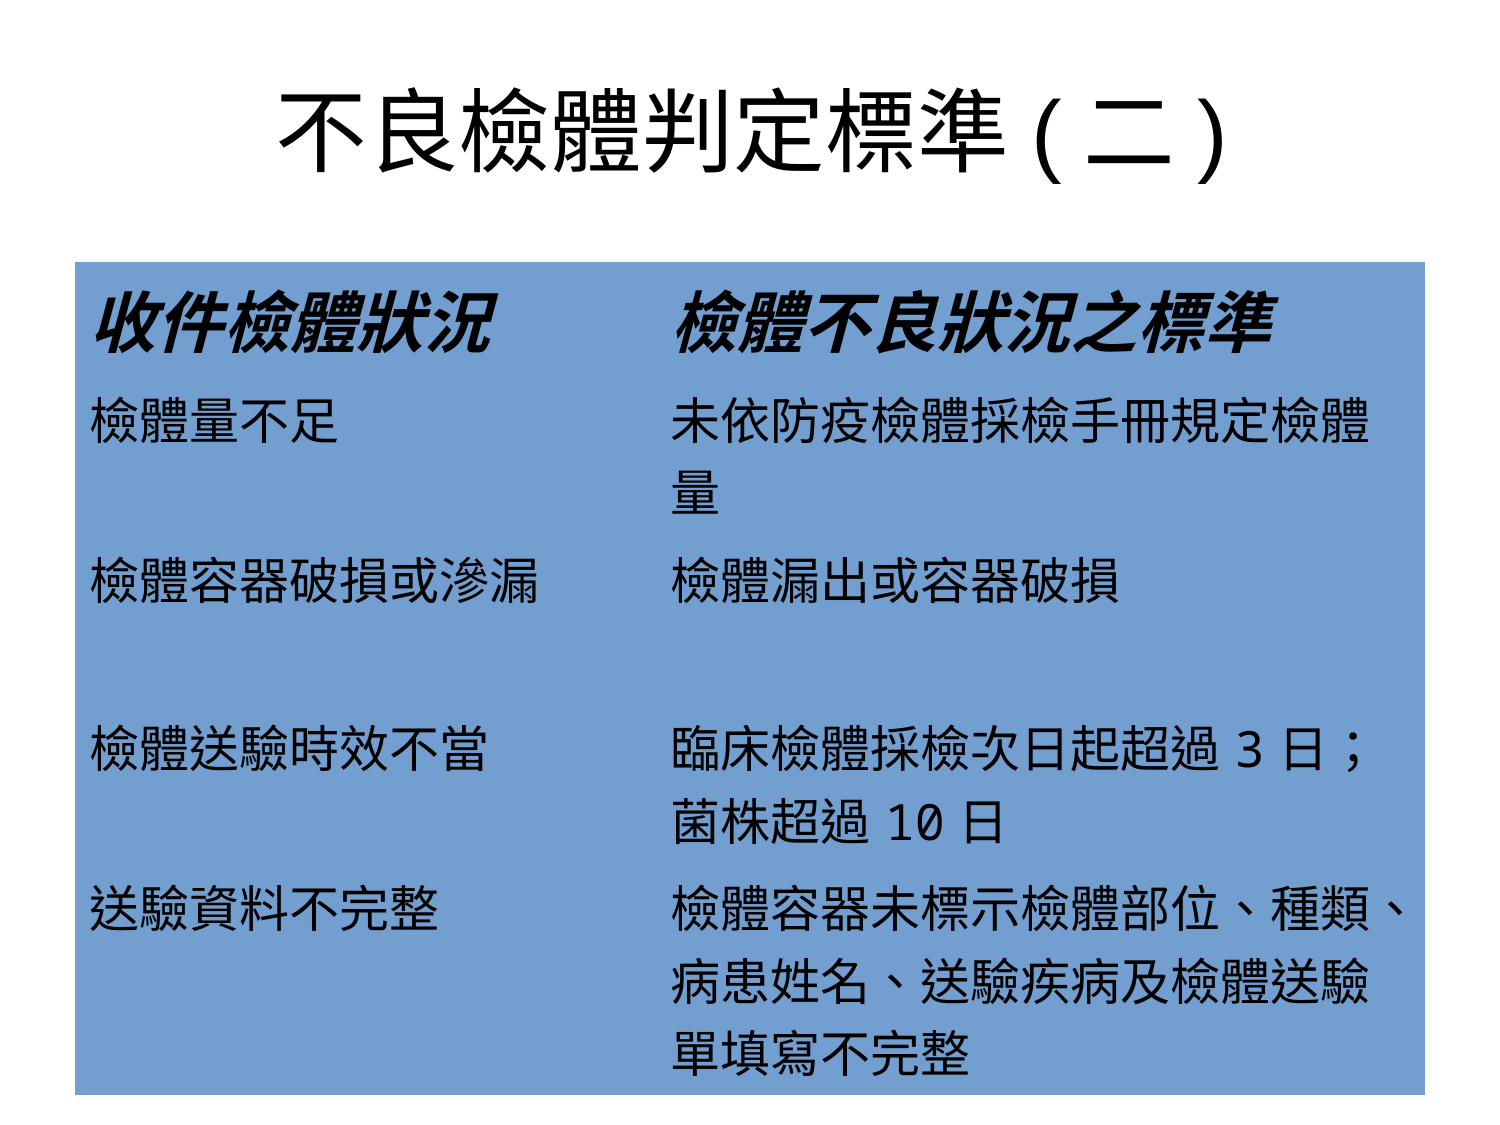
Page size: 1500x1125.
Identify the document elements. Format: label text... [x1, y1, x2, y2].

table_header 檢體不良狀況之標準 [655, 262, 1425, 374]
table_cell 臨床檢體採檢次日起超過3日；菌株超過10日 [655, 702, 1425, 862]
title 不良檢體判定標準(二) [76, 66, 1427, 254]
table_cell 檢體漏出或容器破損 [655, 534, 1425, 702]
table_cell 送驗資料不完整 [75, 862, 655, 1095]
table_cell 檢體量不足 [75, 374, 655, 534]
table_cell 檢體容器破損或滲漏 [75, 534, 655, 702]
table_cell 檢體送驗時效不當 [75, 702, 655, 862]
table_cell 檢體容器未標示檢體部位、種類、病患姓名、送驗疾病及檢體送驗單填寫不完整 [655, 862, 1425, 1095]
table_header 收件檢體狀況 [75, 262, 655, 374]
table_cell 未依防疫檢體採檢手冊規定檢體量 [655, 374, 1425, 534]
